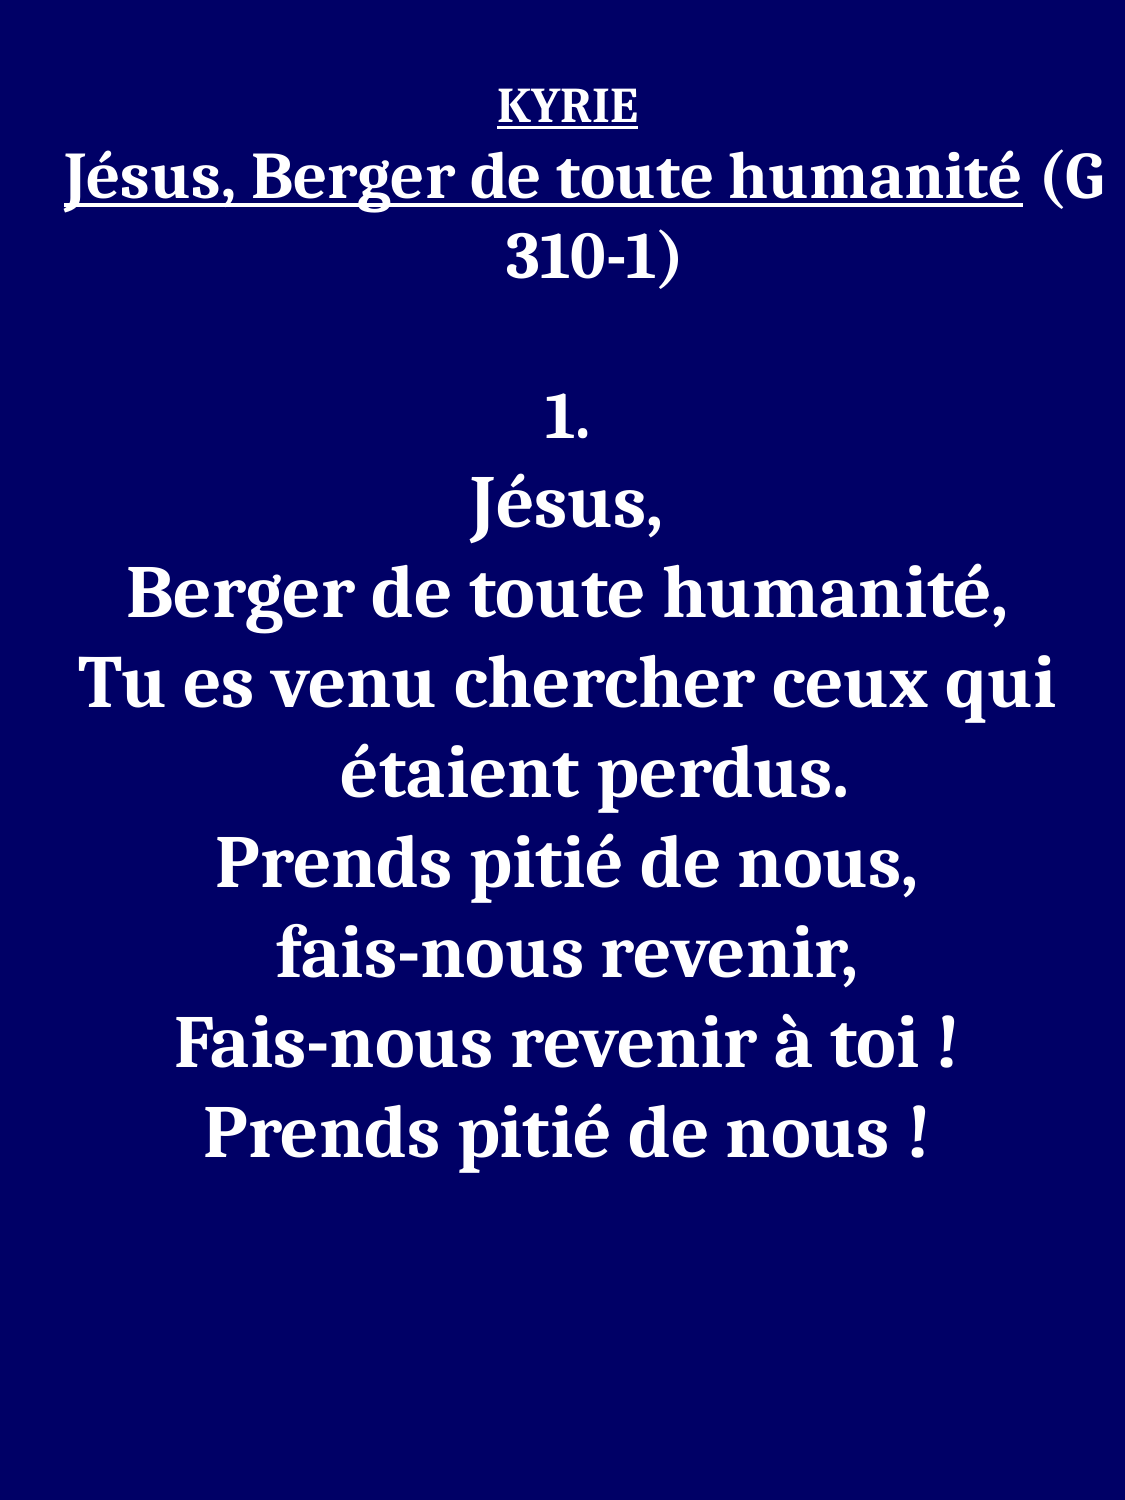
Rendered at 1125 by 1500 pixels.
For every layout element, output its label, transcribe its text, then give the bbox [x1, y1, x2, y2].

text_box KYRIE Jésus, Berger de toute humanité (G 310-1) 1. Jésus, Berger de toute humanité, Tu es venu chercher ceux qui étaient perdus. Prends pitié de nous, fais-nous revenir, Fais-nous revenir à toi ! Prends pitié de nous ! [10, 64, 1125, 1448]
